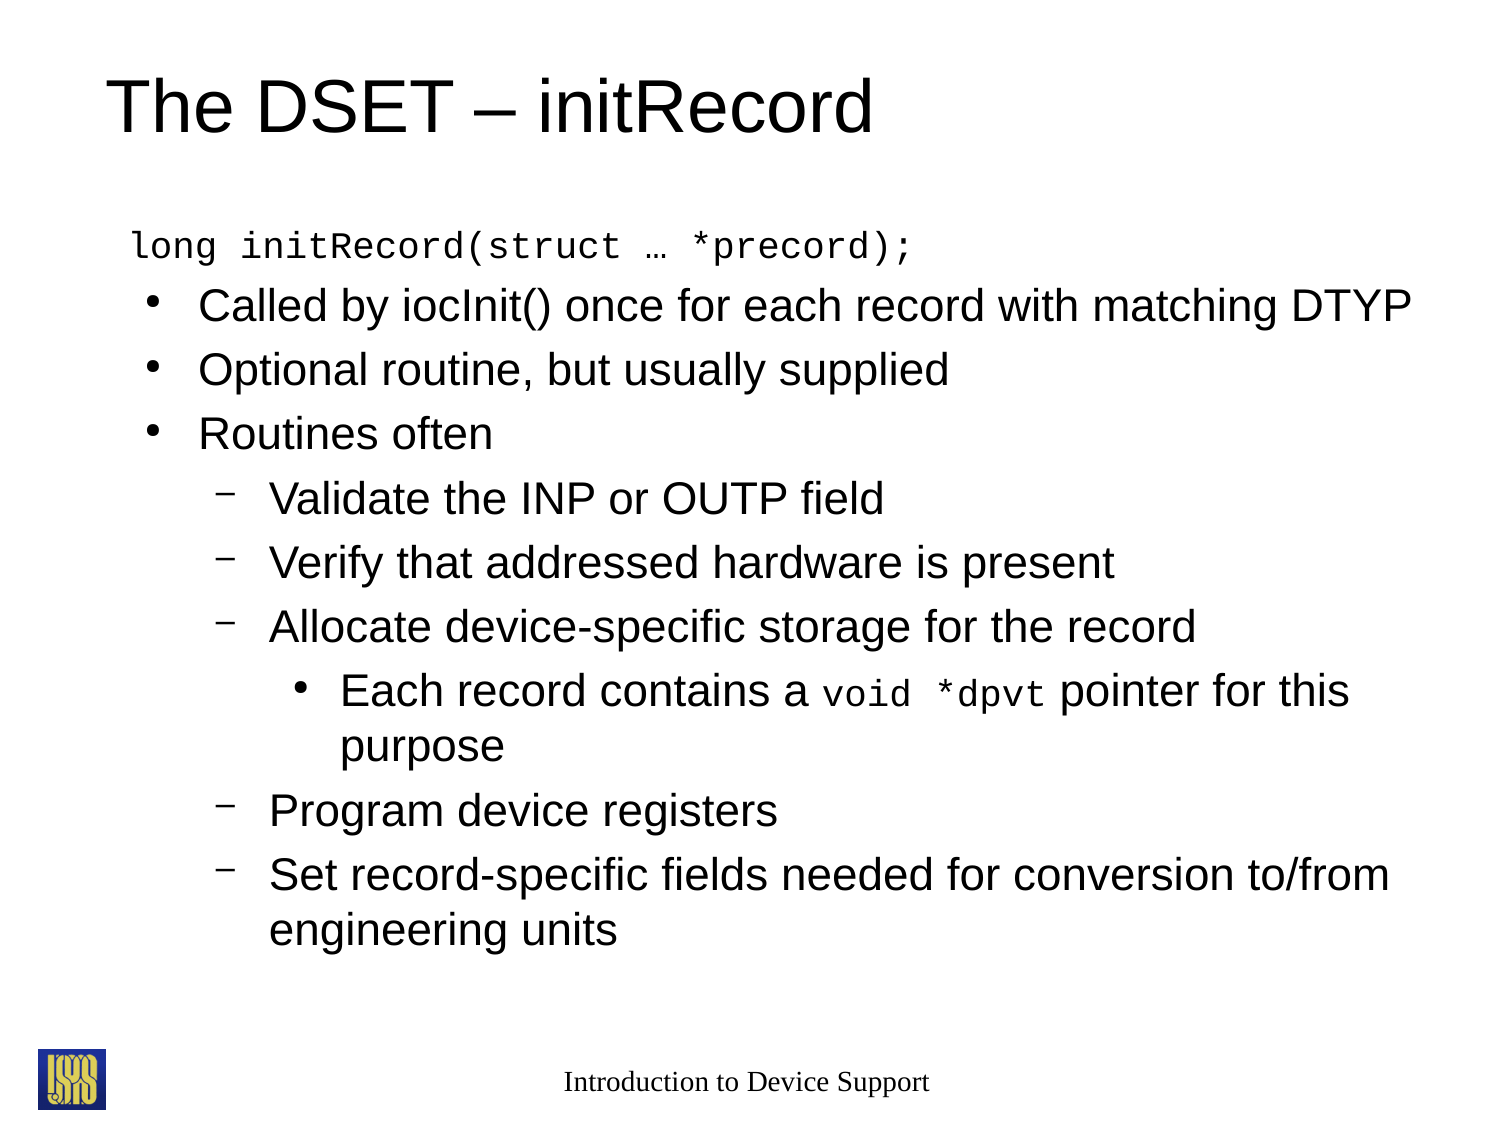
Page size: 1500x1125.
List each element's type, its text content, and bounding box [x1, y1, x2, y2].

picture [38, 1049, 106, 1110]
title The DSET – initRecord [55, 57, 1361, 156]
list long initRecord(struct … *precord); Called by iocInit() once for each record with matching DTYP Optional routine, but usually supplied Routines often Validate the INP or OUTP field Verify that addressed hardware is present Allocate device-specific storage for the record Each record contains a void *dpvt pointer for this purpose Program device registers Set record-specific fields needed for conversion to/from engineering units [112, 213, 1457, 963]
